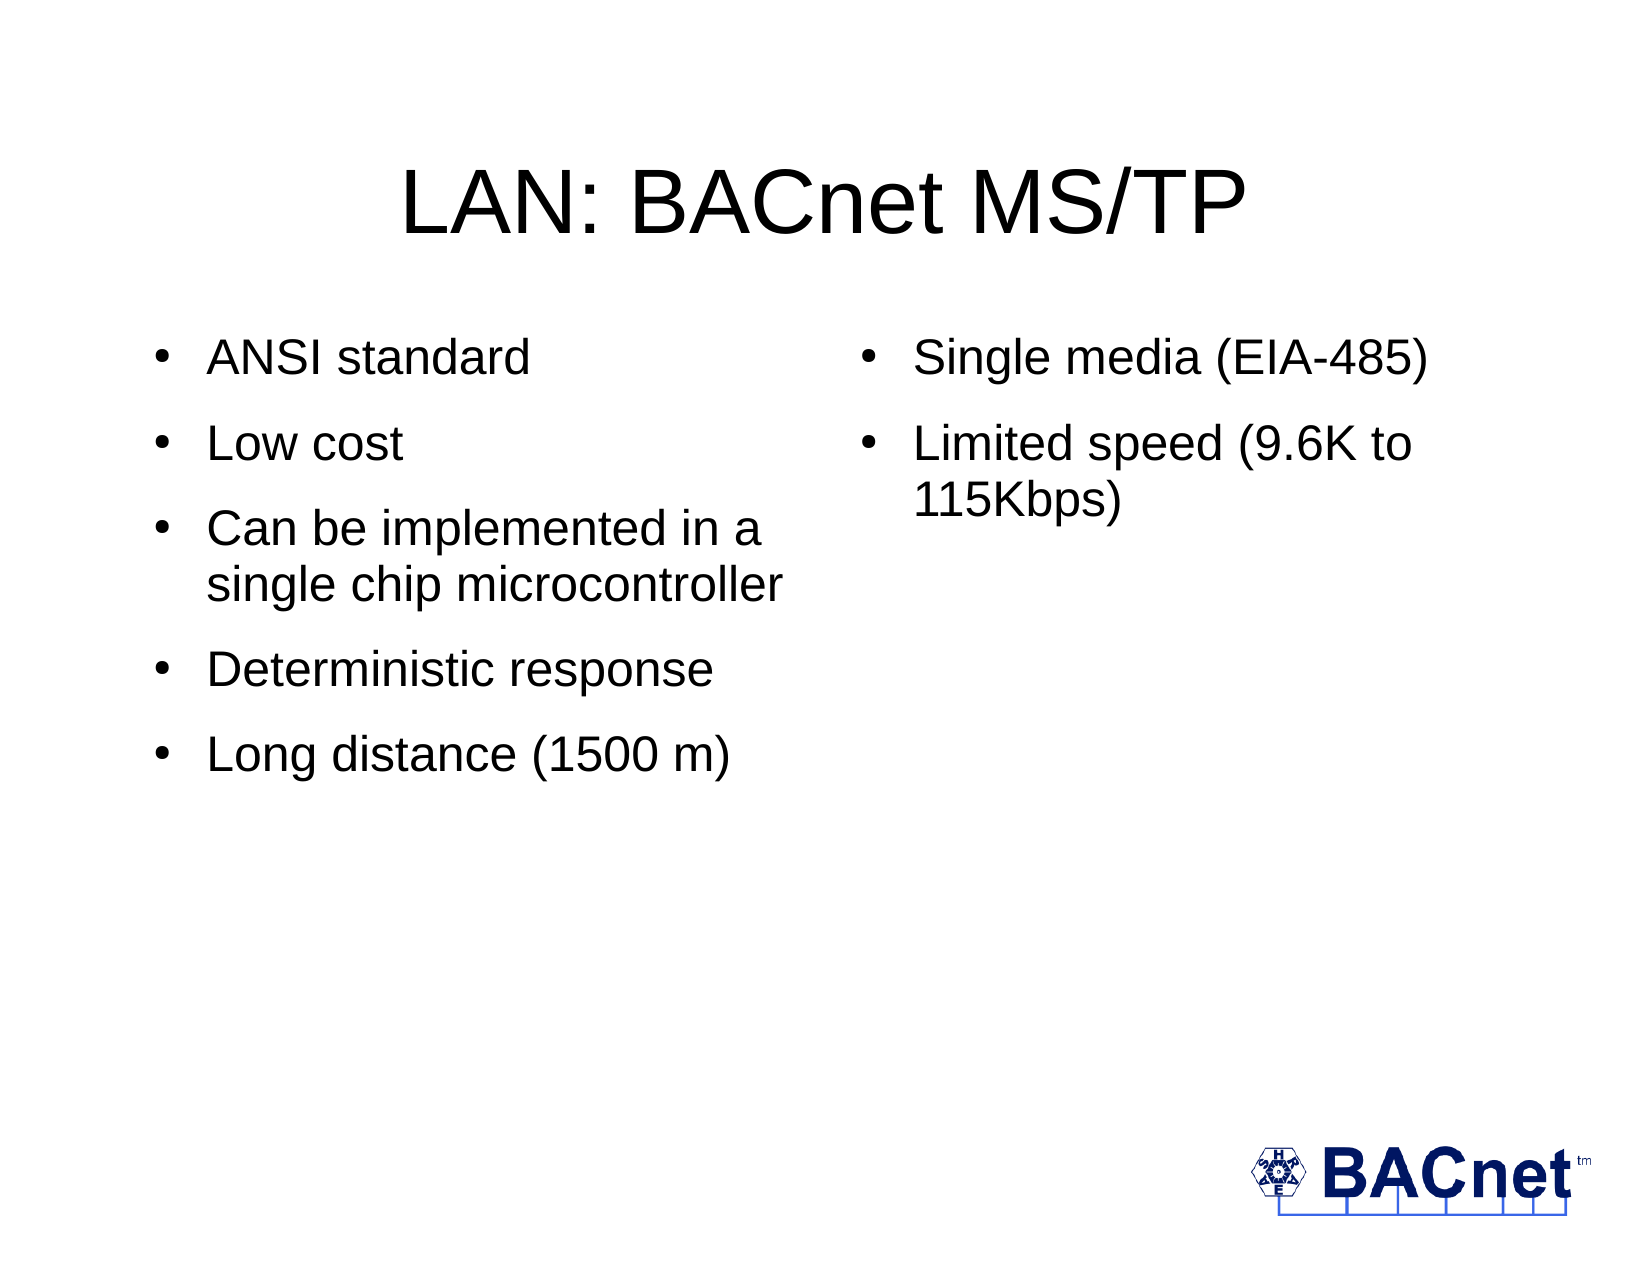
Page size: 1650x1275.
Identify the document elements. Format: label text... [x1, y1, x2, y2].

title LAN: BACnet MS/TP [135, 112, 1515, 291]
list ANSI standard Low cost Can be implemented in a single chip microcontroller Deterministic response Long distance (1500 m) [135, 329, 809, 1079]
picture [1251, 1146, 1591, 1216]
list Single media (EIA-485) Limited speed (9.6K to 115Kbps) [842, 329, 1515, 1079]
